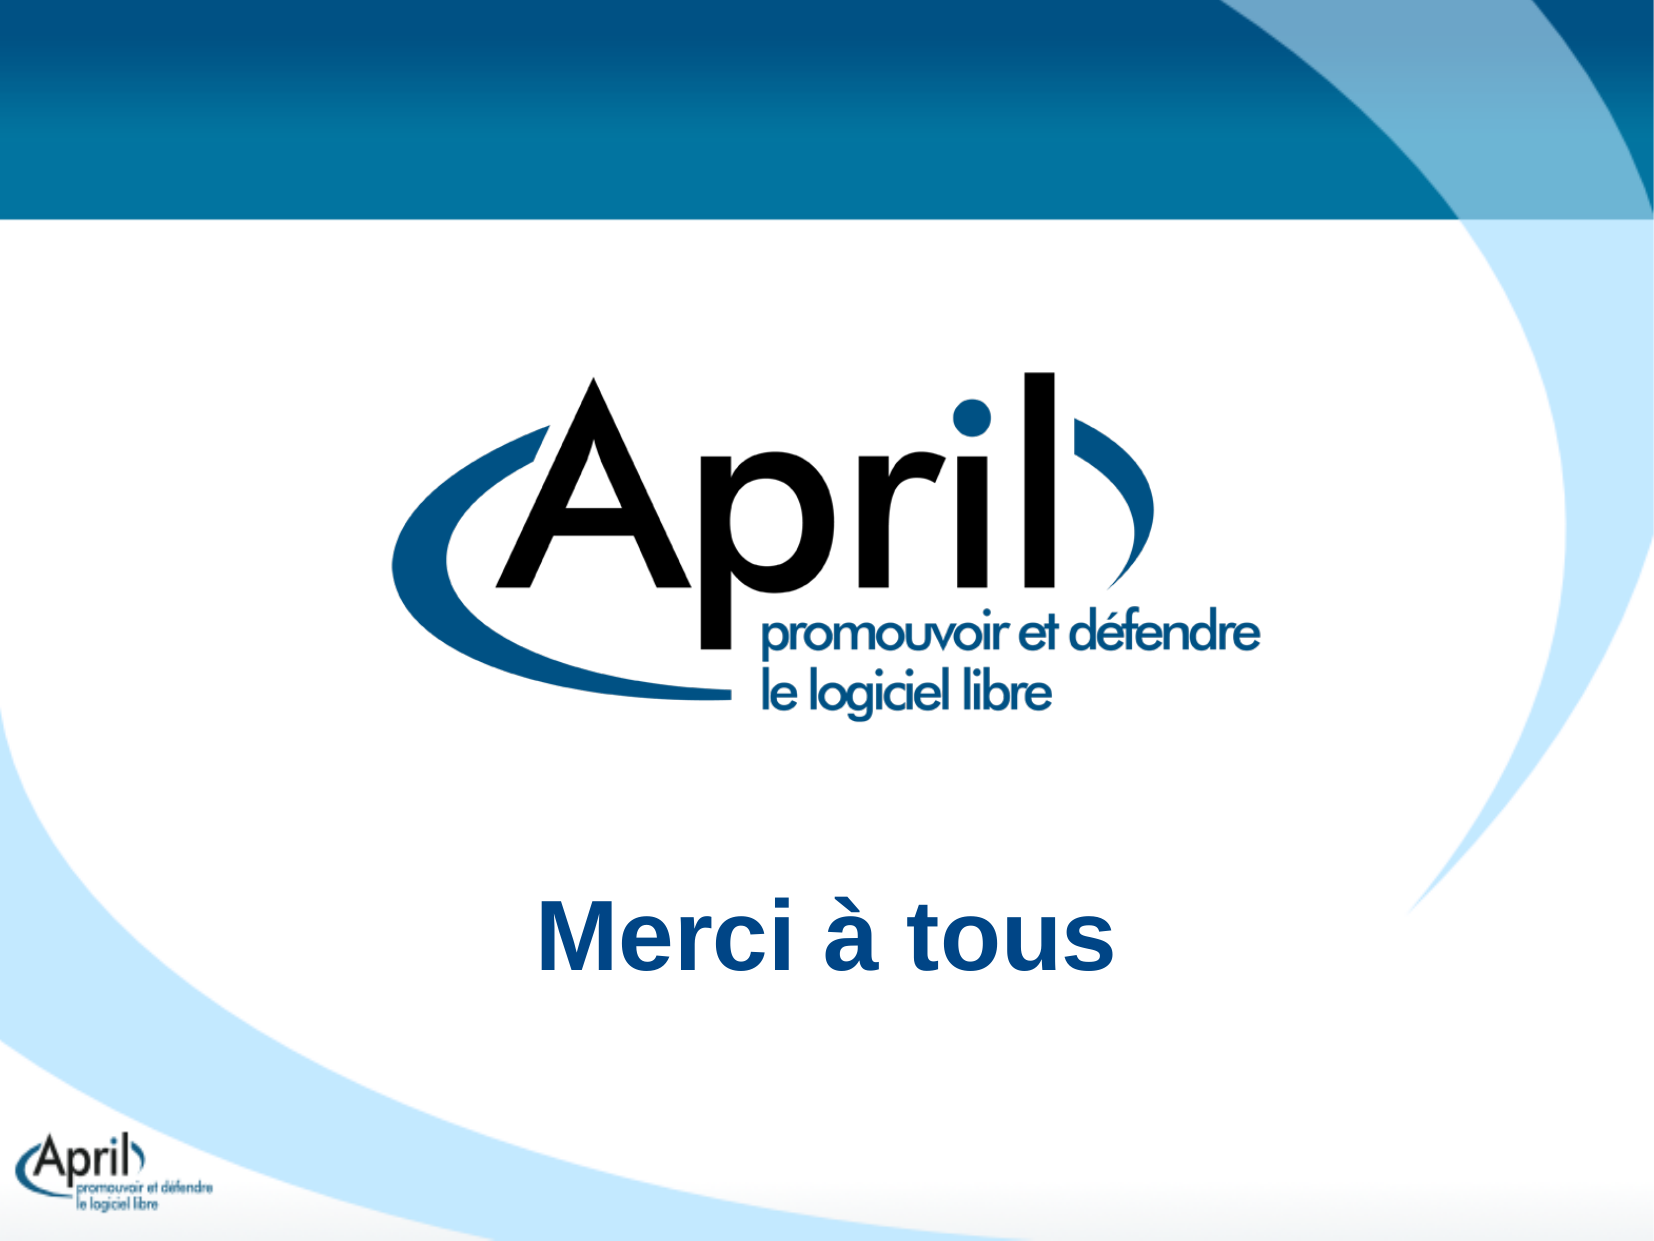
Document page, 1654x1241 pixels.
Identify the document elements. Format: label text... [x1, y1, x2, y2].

subtitle Merci à tous [82, 533, 1571, 1241]
picture [0, 0, 1654, 1241]
